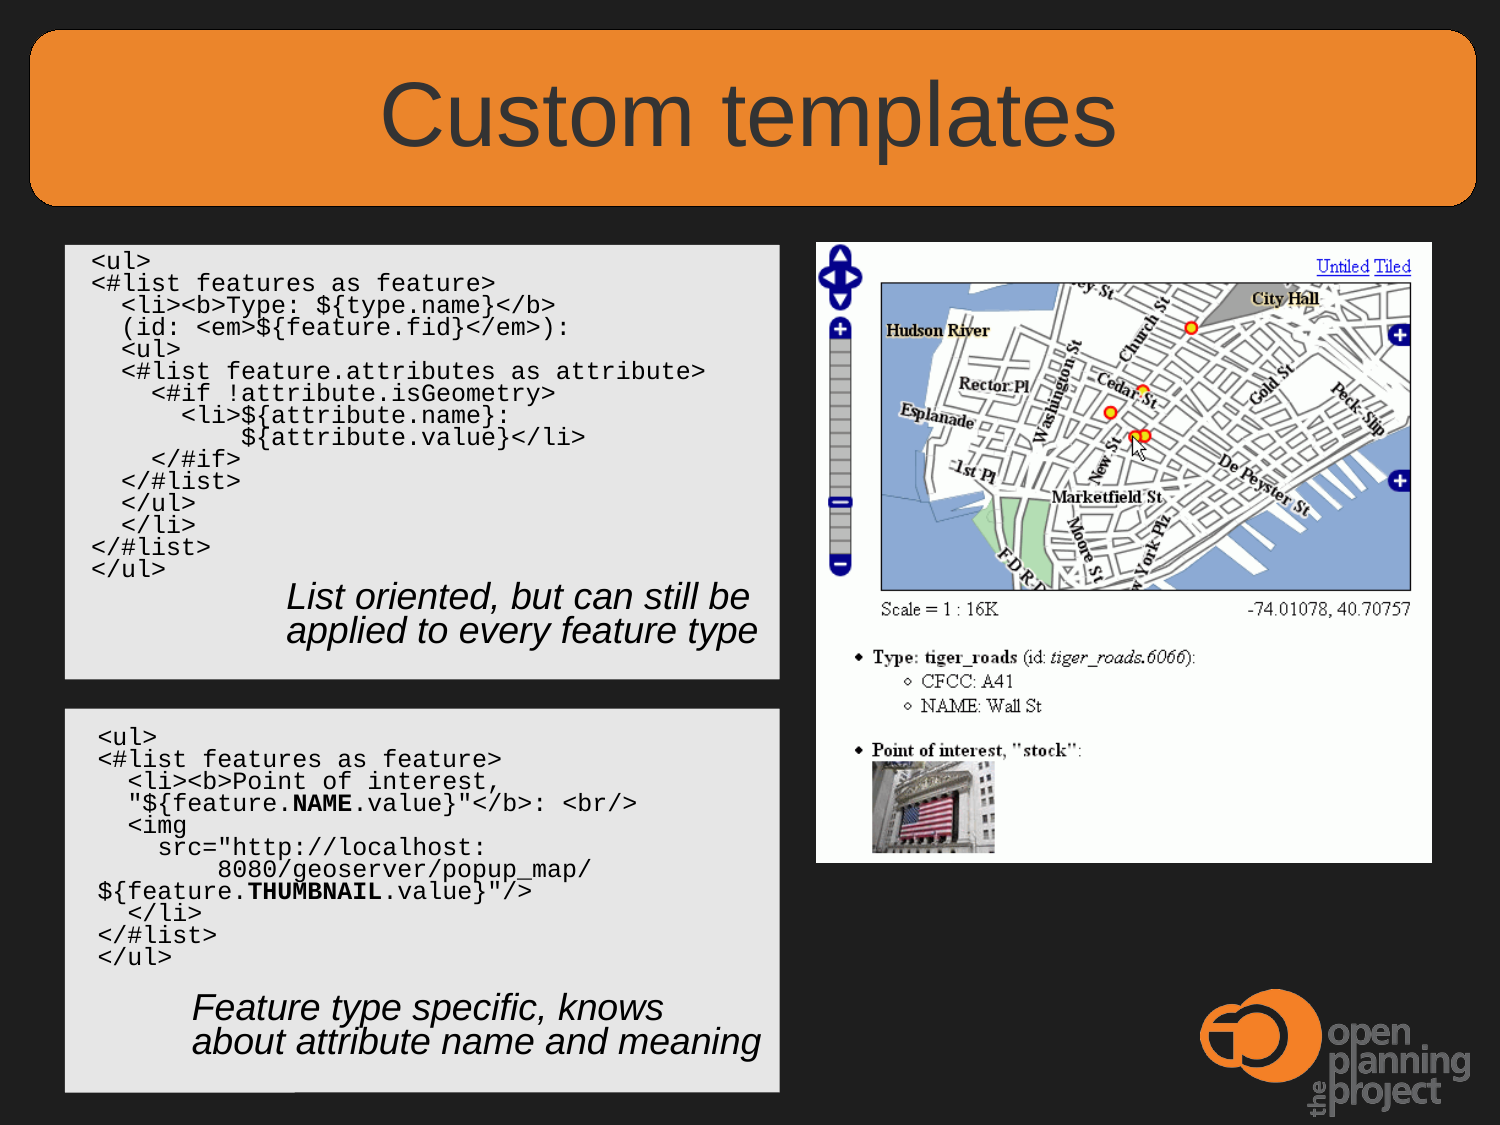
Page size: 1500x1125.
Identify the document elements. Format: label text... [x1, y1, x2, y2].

picture [816, 242, 1432, 863]
text_box List oriented, but can still be applied to every feature type [271, 575, 776, 669]
title Custom templates [74, 35, 1425, 207]
picture [1200, 989, 1470, 1117]
text_box [64, 244, 780, 680]
text_box Feature type specific, knows about attribute name and meaning [177, 986, 777, 1080]
text_box [64, 708, 780, 1093]
text_box <ul> <#list features as feature> <li><b>Type: ${type.name}</b> (id: <em>${feature.fid}</em>): <ul> <#list feature.attributes as attribute> <#if !attribute.isGeometry> <li>${attribute.name}: ${attribute.value}</li> </#if> </#list> </ul> </li> </#list> </ul> [76, 244, 839, 645]
text_box <ul> <#list features as feature> <li><b>Point of interest, "${feature.NAME.value}"</b>: <br/> <img src="http://localhost: 8080/geoserver/popup_map/ ${feature.THUMBNAIL.value}"/> </li> </#list> </ul> [82, 720, 739, 1034]
